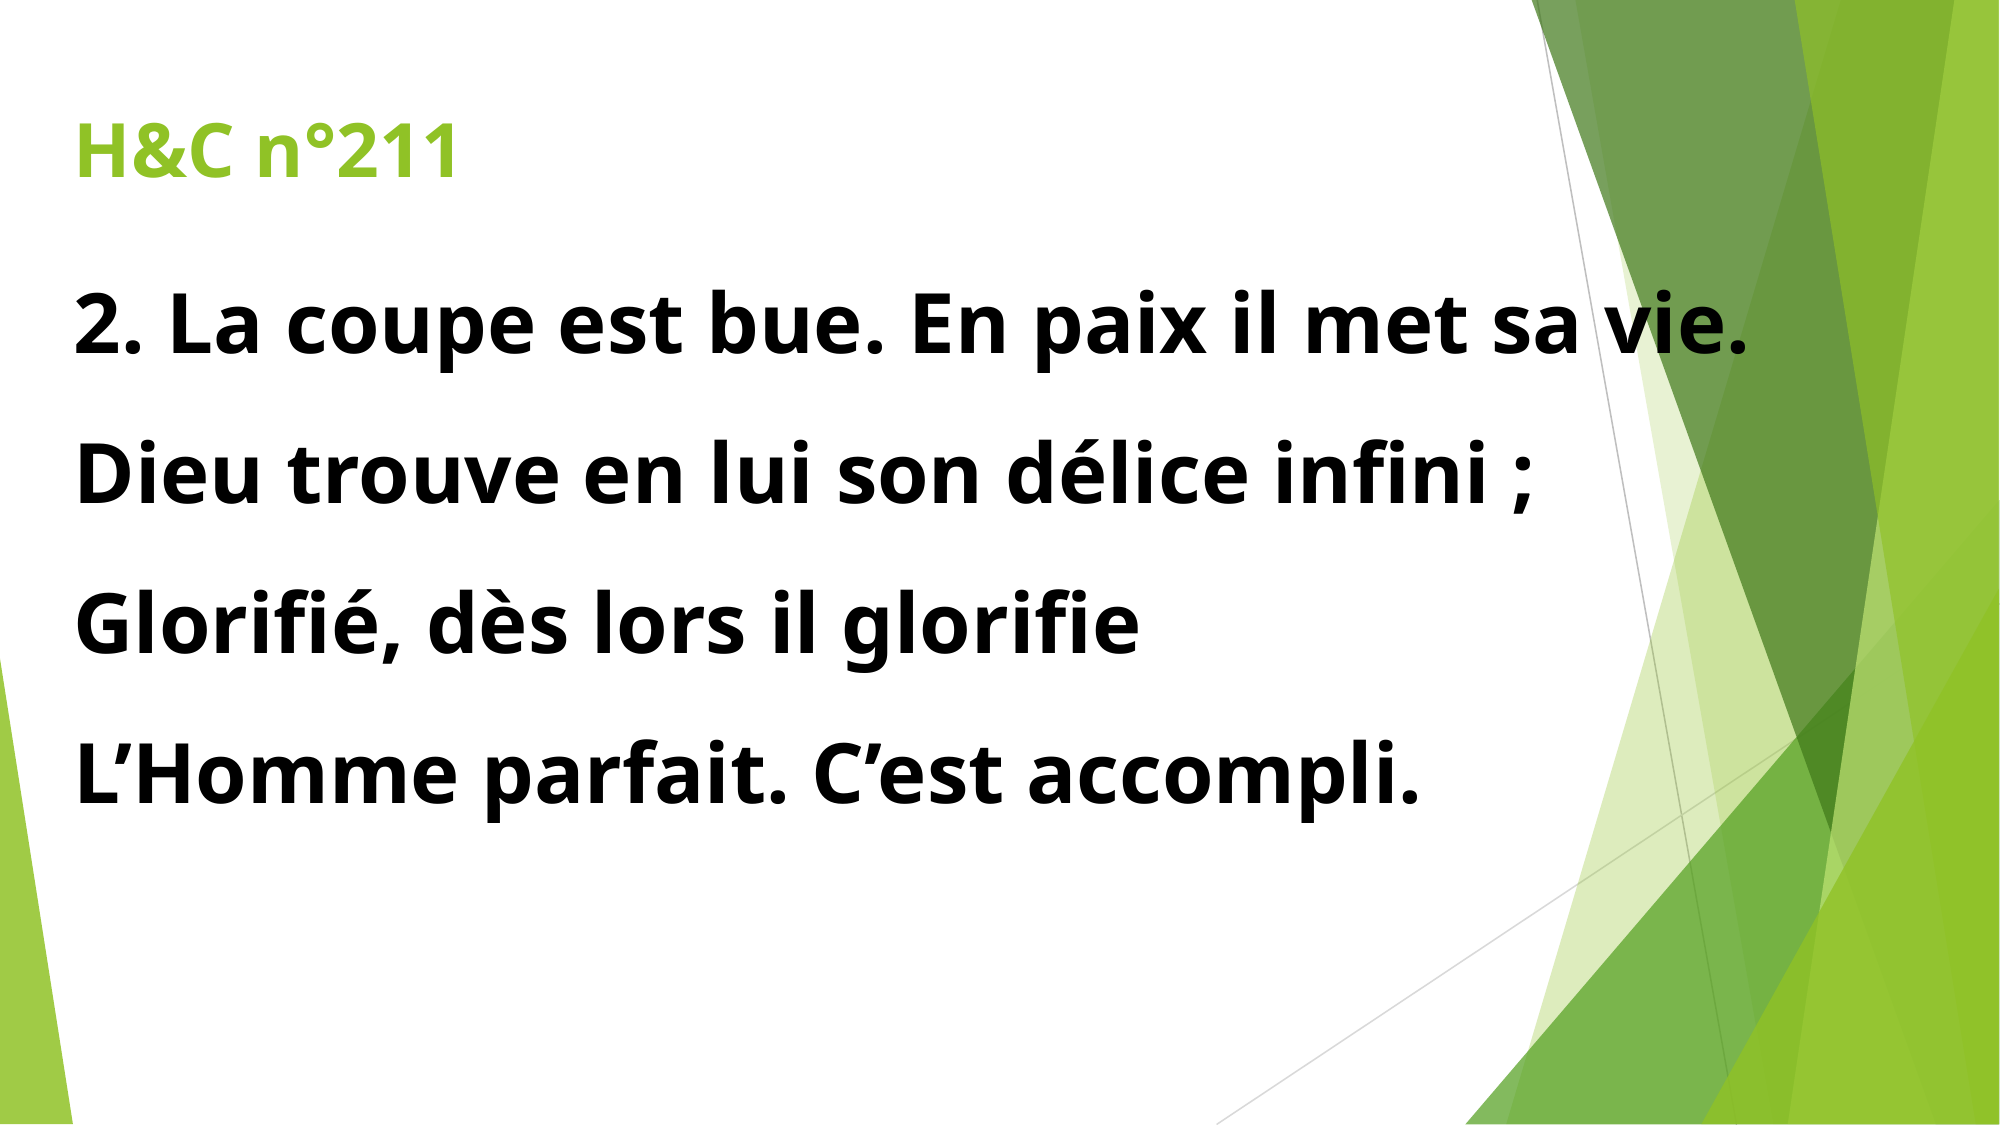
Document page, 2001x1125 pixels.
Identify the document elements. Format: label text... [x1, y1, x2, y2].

text_box 2. La coupe est bue. En paix il met sa vie. Dieu trouve en lui son délice infini ; Glorifié, dès lors il glorifie L’Homme parfait. C’est accompli. [59, 213, 1973, 1037]
text_box H&C n°211 [59, 94, 1493, 213]
